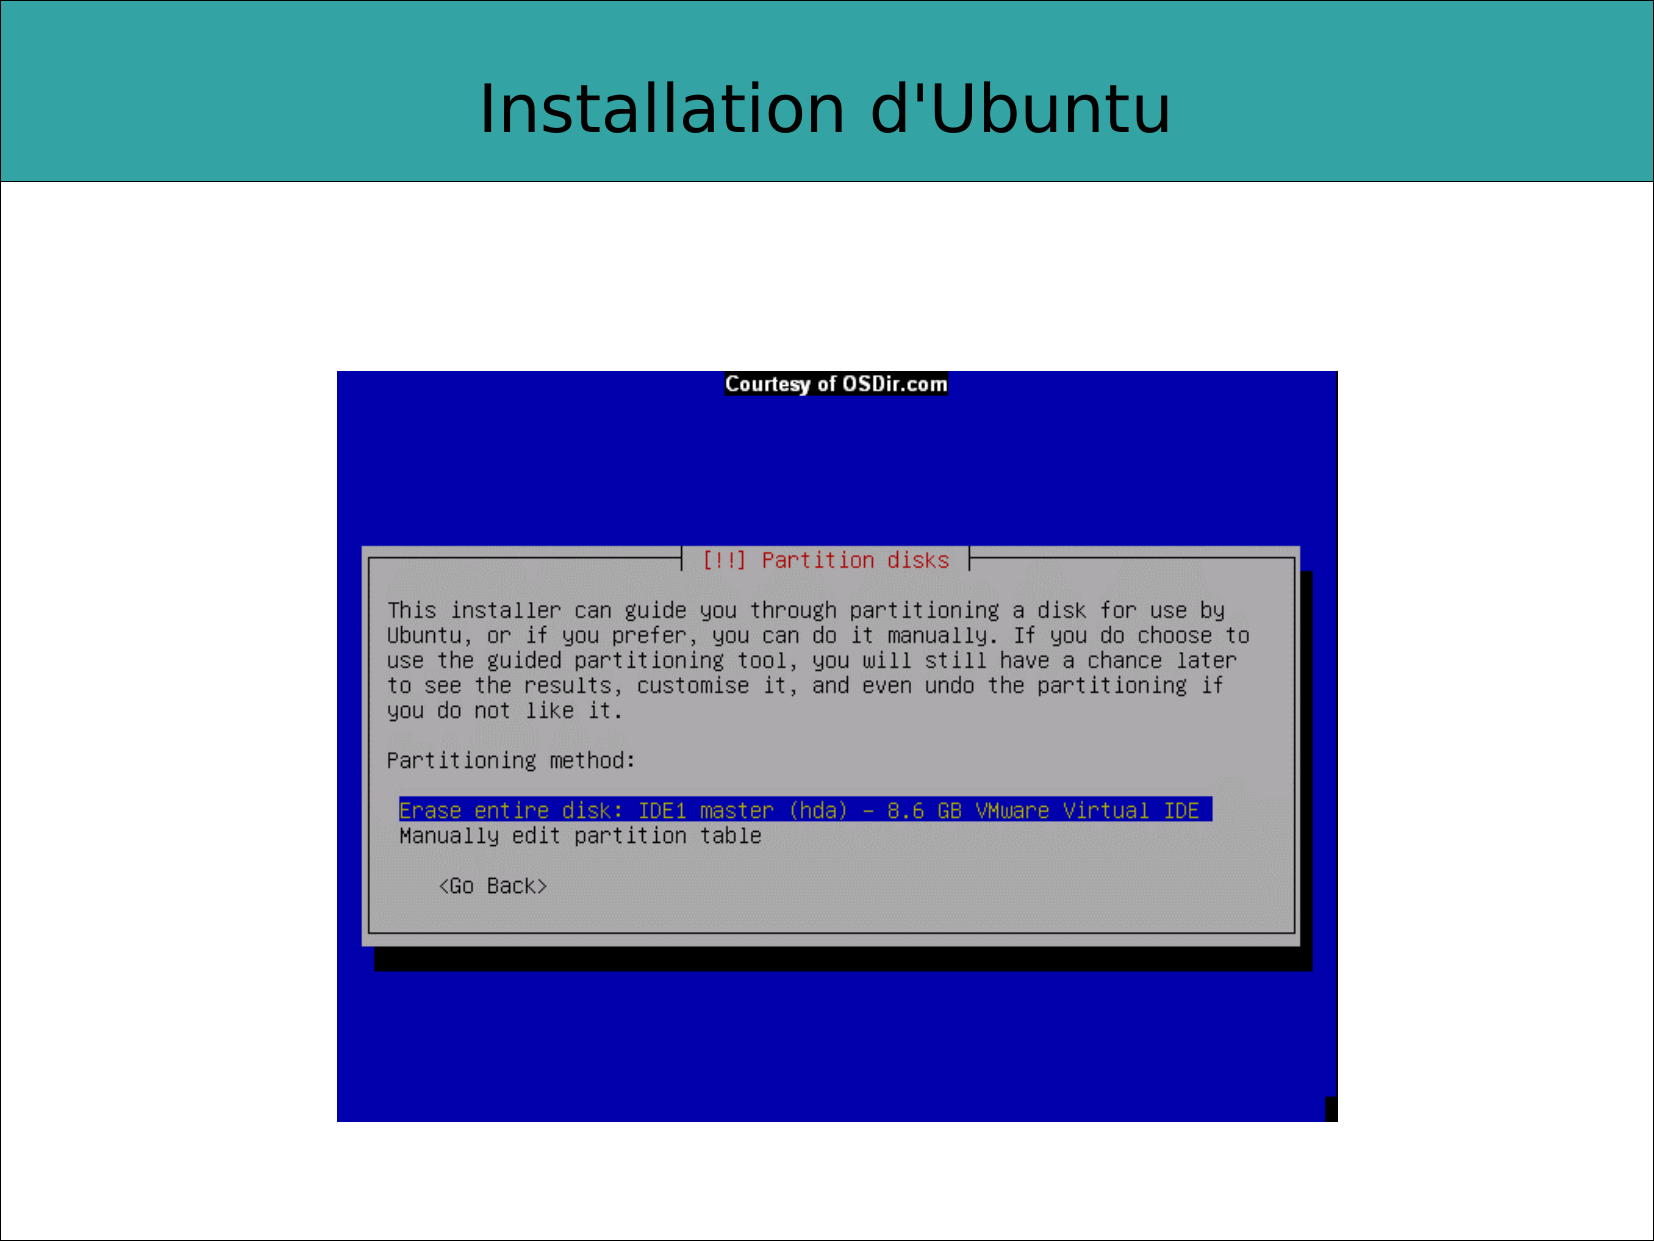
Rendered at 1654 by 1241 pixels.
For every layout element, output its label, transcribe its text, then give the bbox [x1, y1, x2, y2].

picture [337, 371, 1338, 1122]
title Installation d'Ubuntu [82, 49, 1571, 170]
